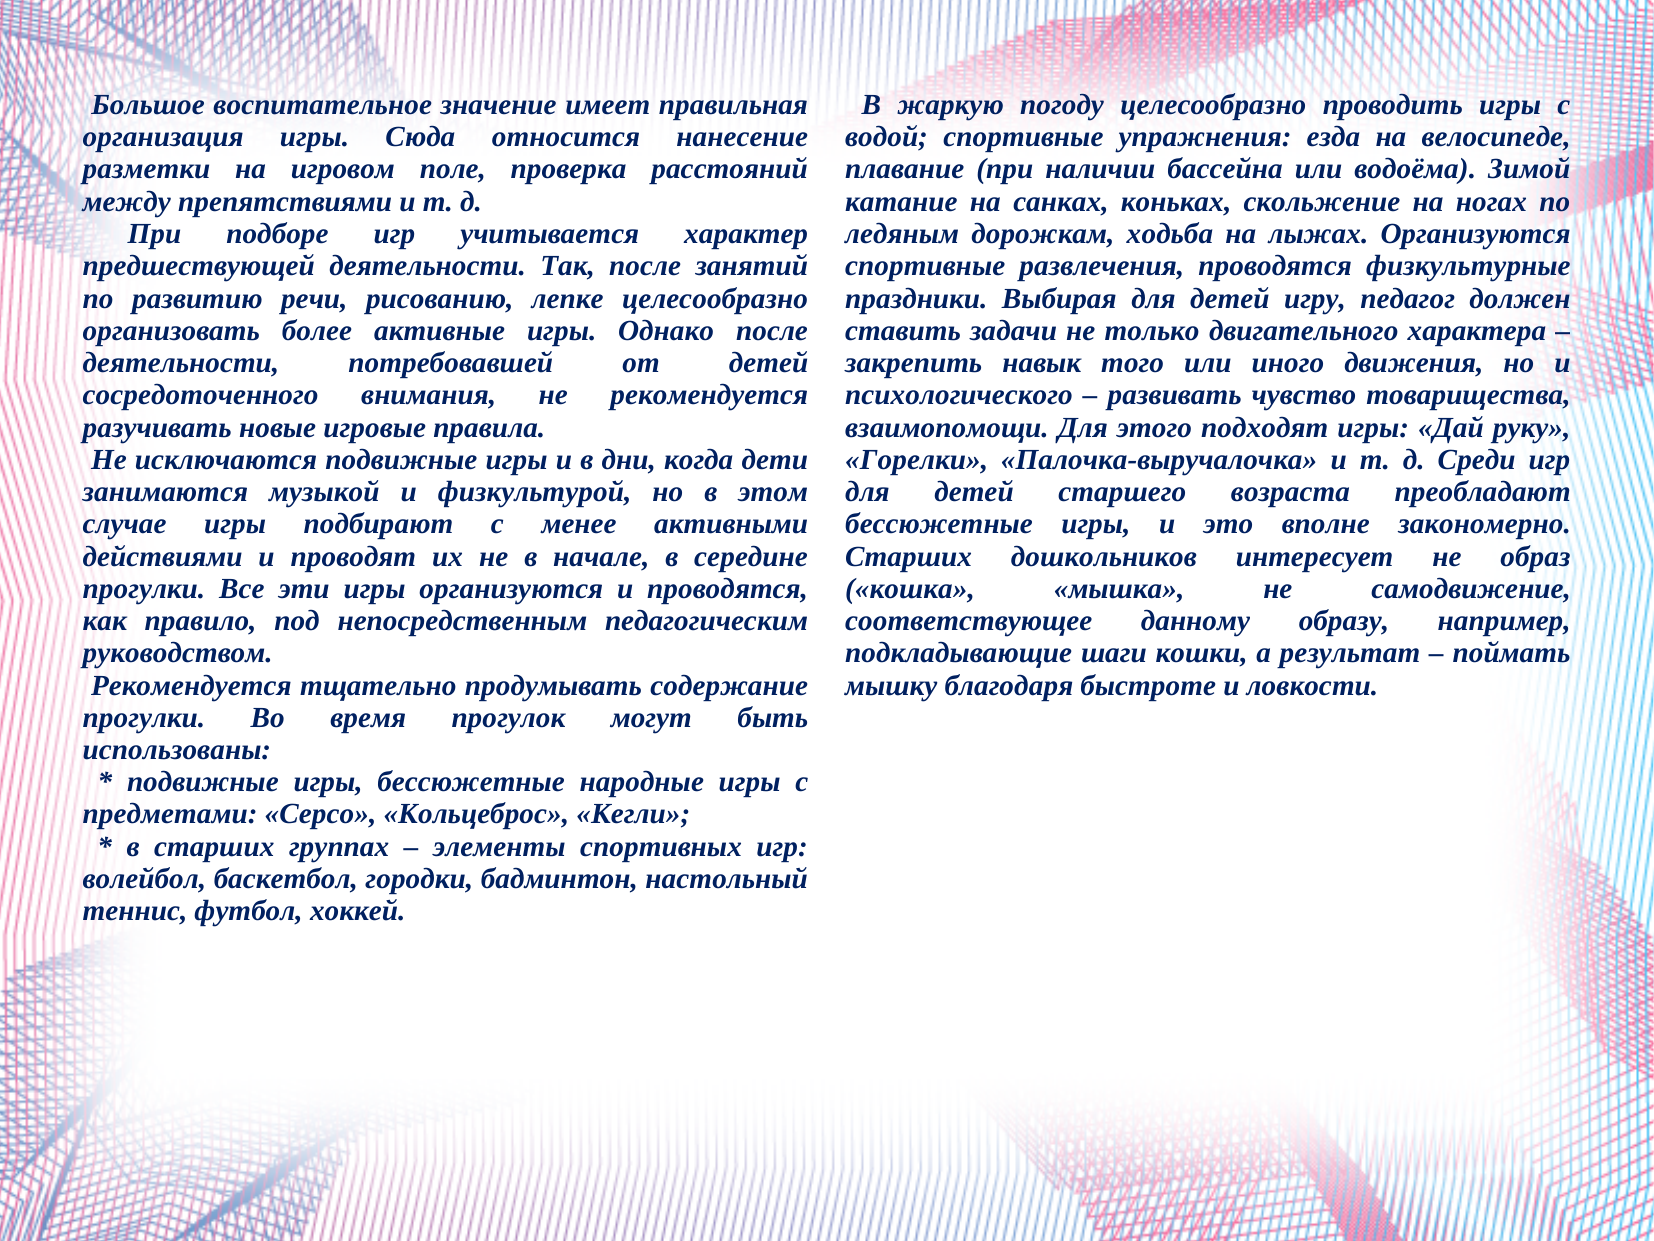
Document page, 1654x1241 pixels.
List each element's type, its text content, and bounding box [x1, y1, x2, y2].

list Большое воспитательное значение имеет правильная организация игры. Сюда относится нанесение разметки на игровом поле, проверка расстояний между препятствиями и т. д. При подборе игр учитывается характер предшествующей деятельности. Так, после занятий по развитию речи, рисованию, лепке целесообразно организовать более активные игры. Однако после деятельности, потребовавшей от детей сосредоточенного внимания, не рекомендуется разучивать новые игровые правила. Не исключаются подвижные игры и в дни, когда дети занимаются музыкой и физкультурой, но в этом случае игры подбирают с менее активными действиями и проводят их не в начале, в середине прогулки. Все эти игры организуются и проводятся, как правило, под непосредственным педагогическим руководством. Рекомендуется тщательно продумывать содержание прогулки. Во время прогулок могут быть использованы: * подвижные игры, бессюжетные народные игры с предметами: «Серсо», «Кольцеброс», «Кегли»; * в старших группах – элементы спортивных игр: волейбол, баскетбол, городки, бадминтон, настольный теннис, футбол, хоккей. [82, 88, 809, 1241]
picture [0, 0, 1654, 1241]
list В жаркую погоду целесообразно проводить игры с водой; спортивные упражнения: езда на велосипеде, плавание (при наличии бассейна или водоёма). Зимой катание на санках, коньках, скольжение на ногах по ледяным дорожкам, ходьба на лыжах. Организуются спортивные развлечения, проводятся физкультурные праздники. Выбирая для детей игру, педагог должен ставить задачи не только двигательного характера – закрепить навык того или иного движения, но и психологического – развивать чувство товарищества, взаимопомощи. Для этого подходят игры: «Дай руку», «Горелки», «Палочка-выручалочка» и т. д. Среди игр для детей старшего возраста преобладают бессюжетные игры, и это вполне закономерно. Старших дошкольников интересует не образ («кошка», «мышка», не самодвижение, соответствующее данному образу, например, подкладывающие шаги кошки, а результат – поймать мышку благодаря быстроте и ловкости. [845, 88, 1572, 1010]
